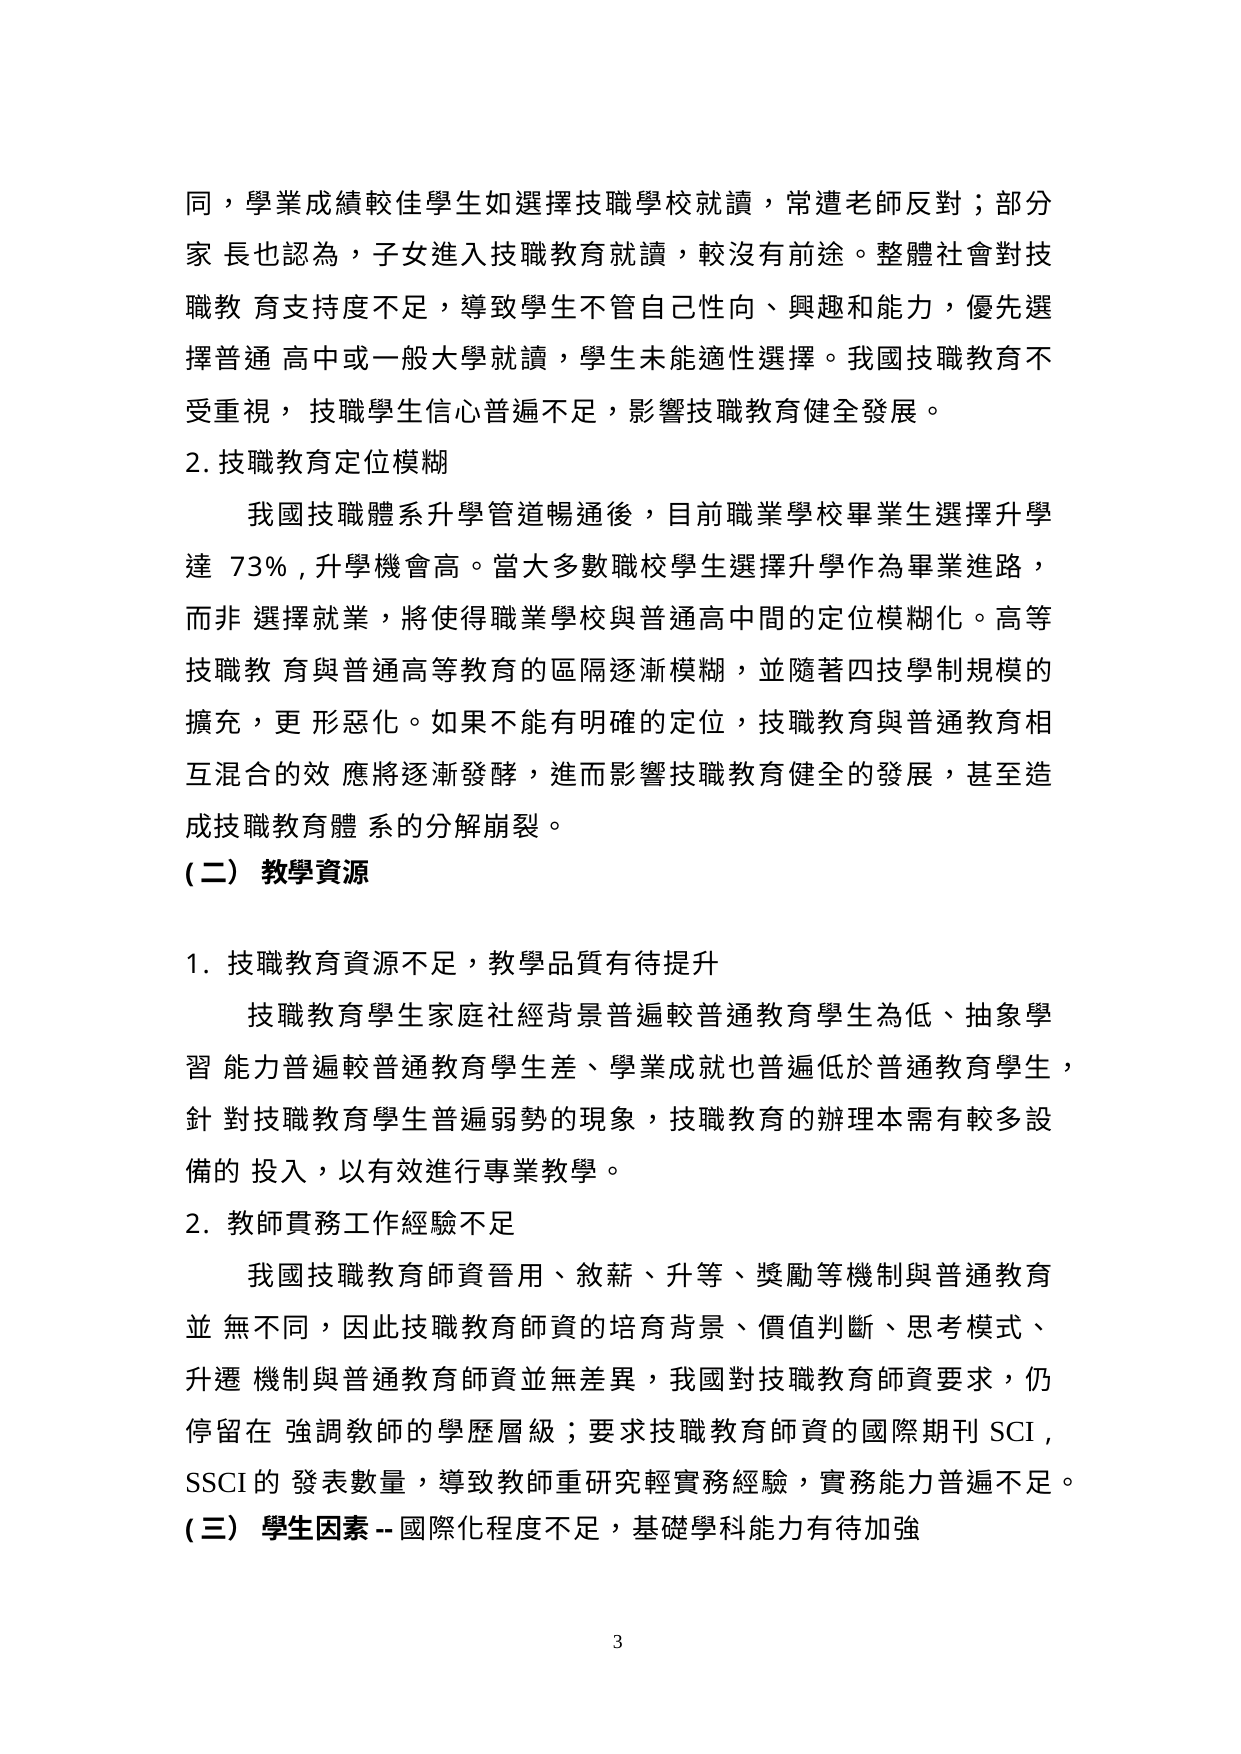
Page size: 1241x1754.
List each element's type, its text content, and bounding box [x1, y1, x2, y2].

text_box 同，學業成績較佳學生如選擇技職學校就讀，常遭老師反對；部分家 長也認為，子女進入技職教育就讀，較沒有前途。整體社會對技職教 育支持度不足，導致學生不管自己性向、興趣和能力，優先選擇普通 高中或一般大學就讀，學生未能適性選擇。我國技職教育不受重視， 技職學生信心普遍不足，影響技職教育健全發展。 2.技職教育定位模糊 我國技職體系升學管道暢通後，目前職業學校畢業生選擇升學達 73% ,升學機會高。當大多數職校學生選擇升學作為畢業進路，而非 選擇就業，將使得職業學校與普通高中間的定位模糊化。高等技職教 育與普通高等教育的區隔逐漸模糊，並隨著四技學制規模的擴充，更 形惡化。如果不能有明確的定位，技職教育與普通教育相互混合的效 應將逐漸發酵，進而影響技職教育健全的發展，甚至造成技職教育體 系的分解崩裂。 (二） 教學資源 1. 技職教育資源不足，教學品質有待提升 技職教育學生家庭社經背景普遍較普通教育學生為低、抽象學習 能力普遍較普通教育學生差、學業成就也普遍低於普通教育學生，針 對技職教育學生普遍弱勢的現象，技職教育的辦理本需有較多設備的 投入，以有效進行專業教學。 2. 教師貫務工作經驗不足 我國技職教育師資晉用、敘薪、升等、獎勵等機制與普通教育並 無不同，因此技職教育師資的培育背景、價值判斷、思考模式、升遷 機制與普通教育師資並無差異，我國對技職教育師資要求，仍停留在 強調敎師的學歷層級；要求技職教育師資的國際期刊SCI , SSCI的 發表數量，導致教師重研究輕實務經驗，實務能力普遍不足。 (三） 學生因素--國際化程度不足，基礎學科能力有待加強 [185, 166, 1055, 1590]
text_box 3 [613, 1629, 627, 1649]
